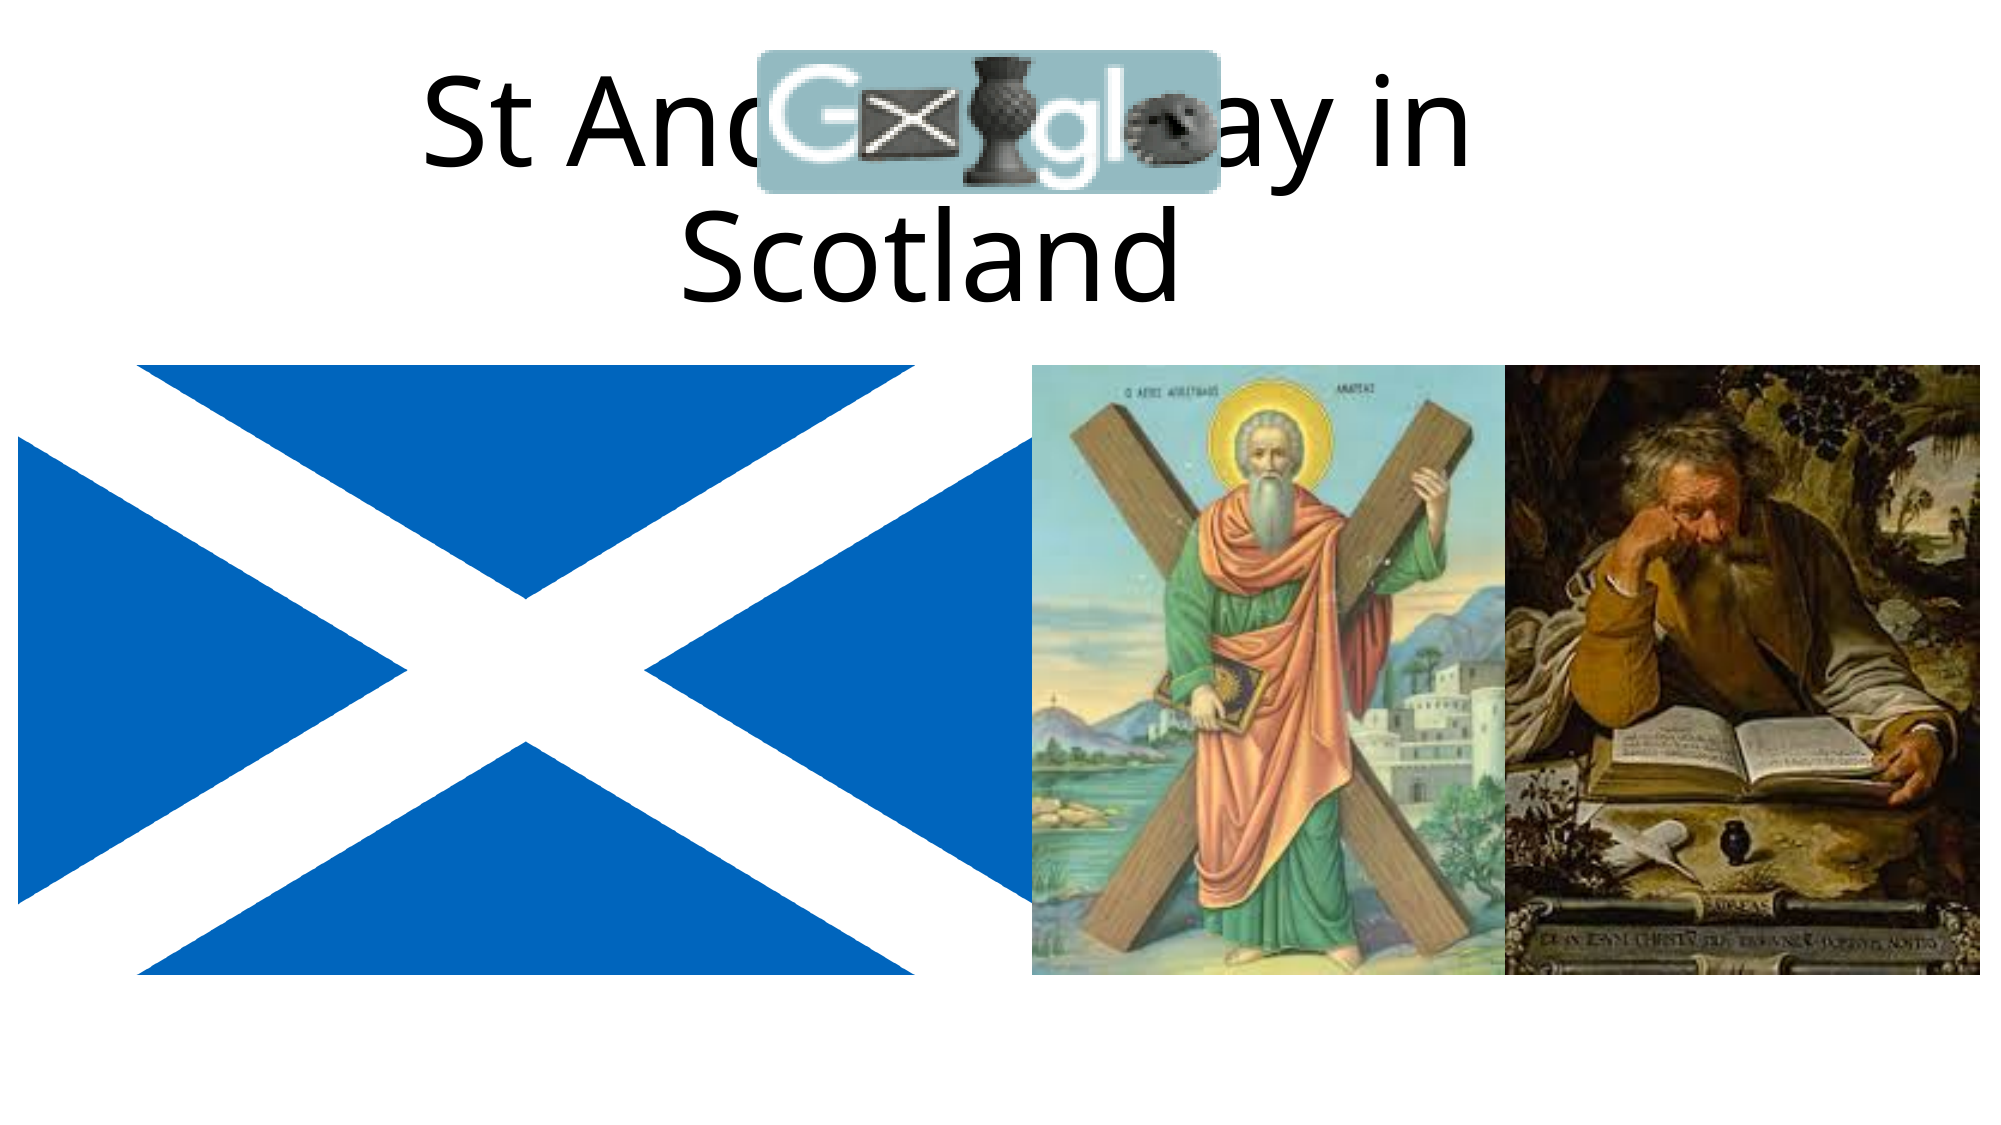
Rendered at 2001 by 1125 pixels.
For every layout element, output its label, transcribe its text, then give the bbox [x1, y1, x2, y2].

picture [745, 40, 1230, 203]
picture [18, 365, 1980, 975]
title St Andrews Day in Scotland [198, 0, 1699, 336]
